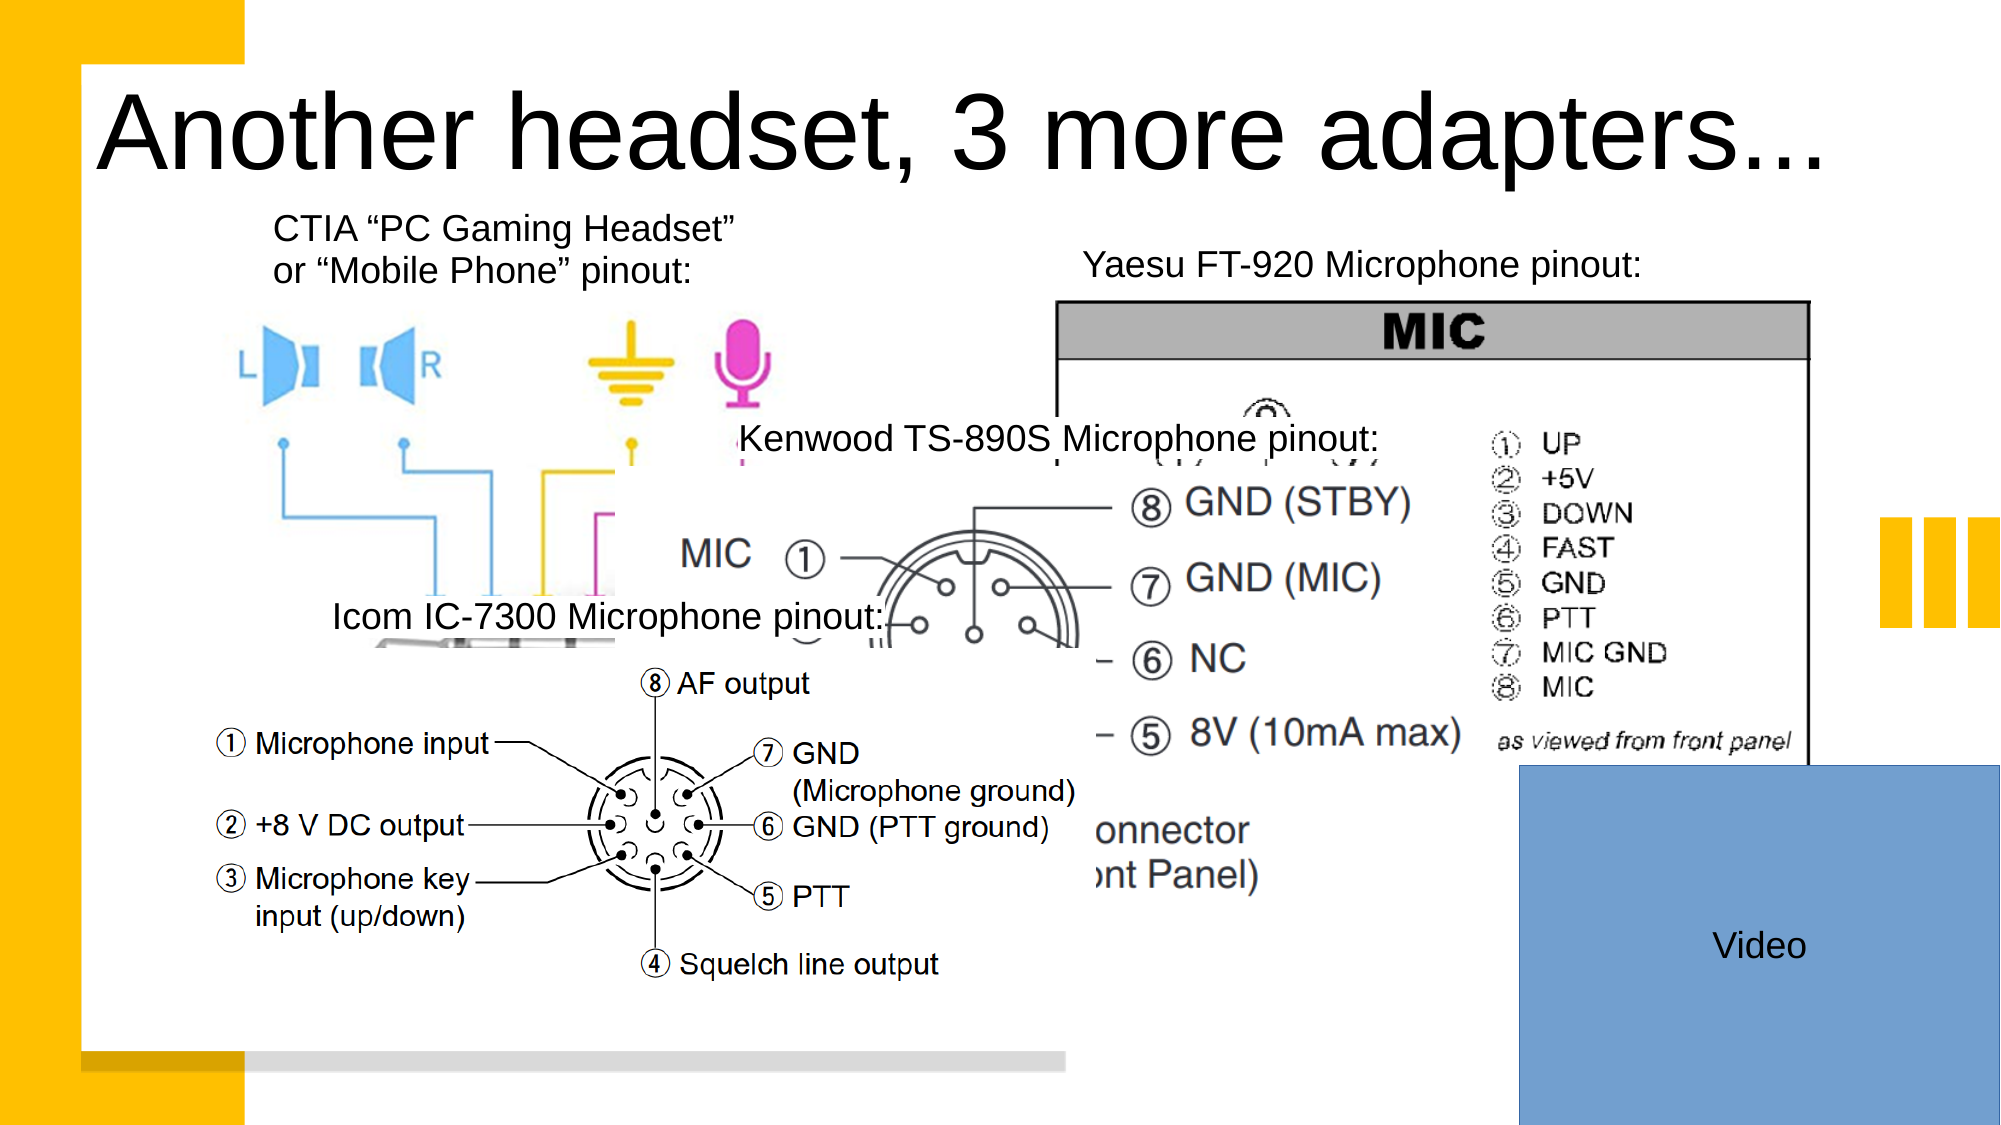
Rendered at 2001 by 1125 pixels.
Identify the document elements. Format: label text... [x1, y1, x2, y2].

text_box Icom IC-7300 Microphone pinout: [317, 588, 901, 646]
text_box Yaesu FT-920 Microphone pinout: [1067, 236, 1658, 294]
text_box CTIA “PC Gaming Headset” or “Mobile Phone” pinout: [258, 200, 751, 299]
text_box [0, 0, 2000, 1125]
picture [204, 293, 1811, 994]
text_box Another headset, 3 more adapters... [81, 64, 1921, 201]
text_box Kenwood TS-890S Microphone pinout: [723, 409, 1396, 466]
text_box Video [1519, 765, 2000, 1125]
